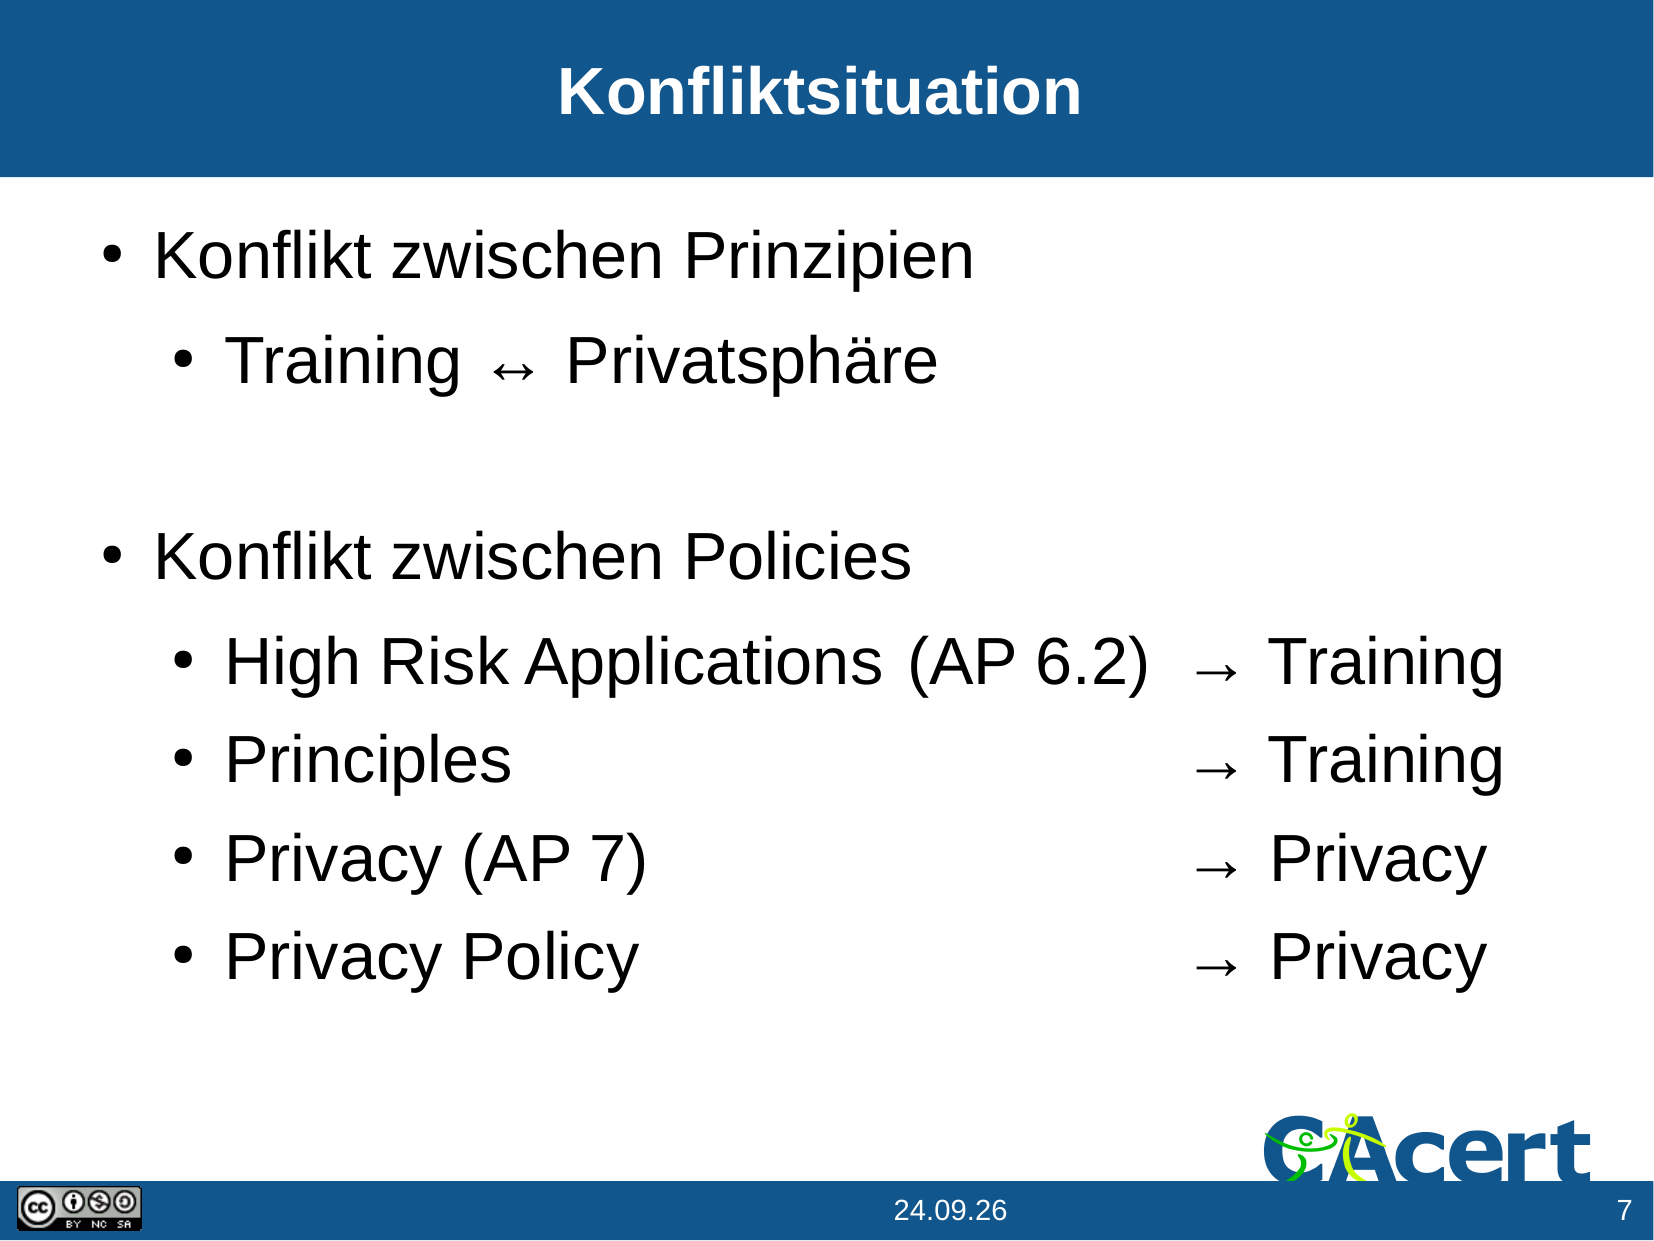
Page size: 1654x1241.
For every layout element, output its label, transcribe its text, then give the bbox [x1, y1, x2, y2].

list Konflikt zwischen Prinzipien Training ↔ Privatsphäre Konflikt zwischen Policies High Risk Applications (AP 6.2) → Training Principles → Training Privacy (AP 7) → Privacy Privacy Policy → Privacy [82, 218, 1571, 1091]
picture [17, 1186, 142, 1231]
picture [1263, 1112, 1591, 1181]
title Konfliktsituation [76, 17, 1565, 166]
